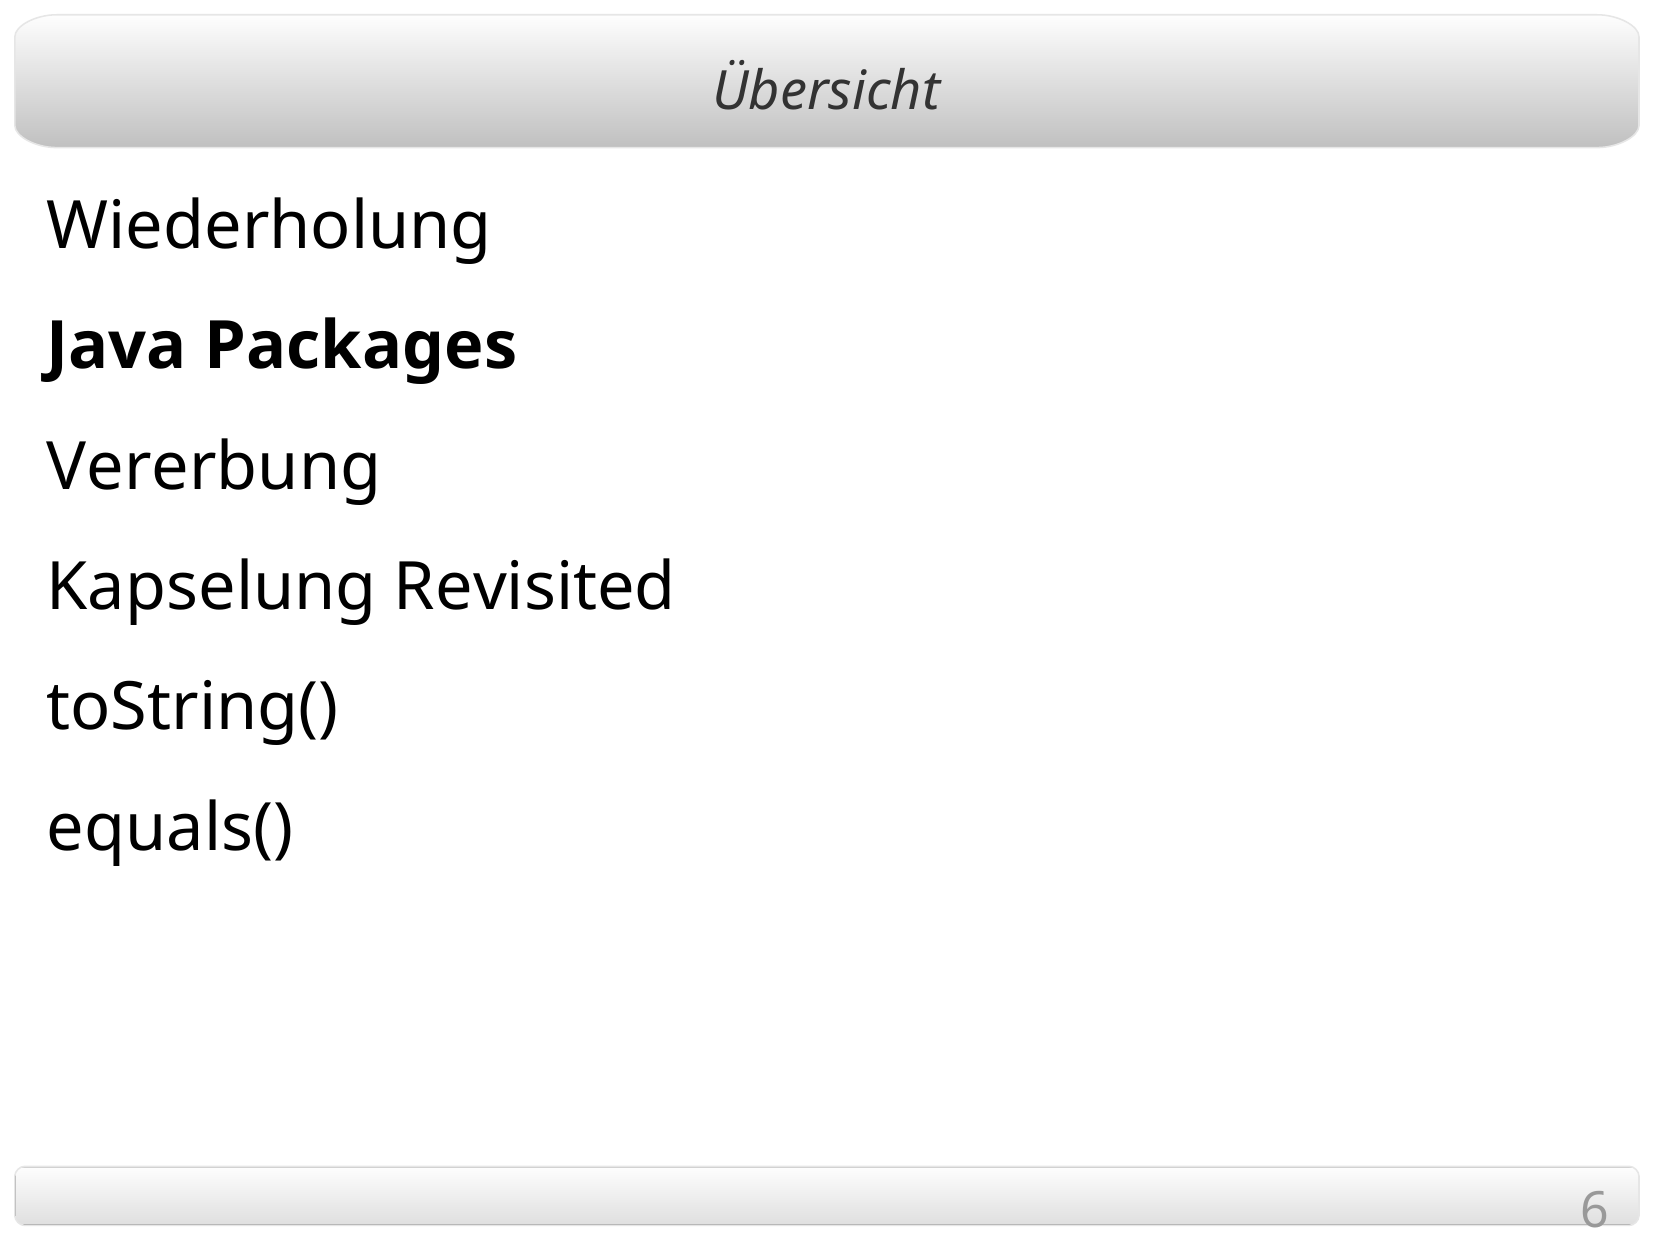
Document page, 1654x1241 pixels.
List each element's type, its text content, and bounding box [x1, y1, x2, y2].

list Wiederholung Java Packages Vererbung Kapselung Revisited toString() equals() [29, 177, 1624, 1151]
title Übersicht [29, 29, 1624, 147]
